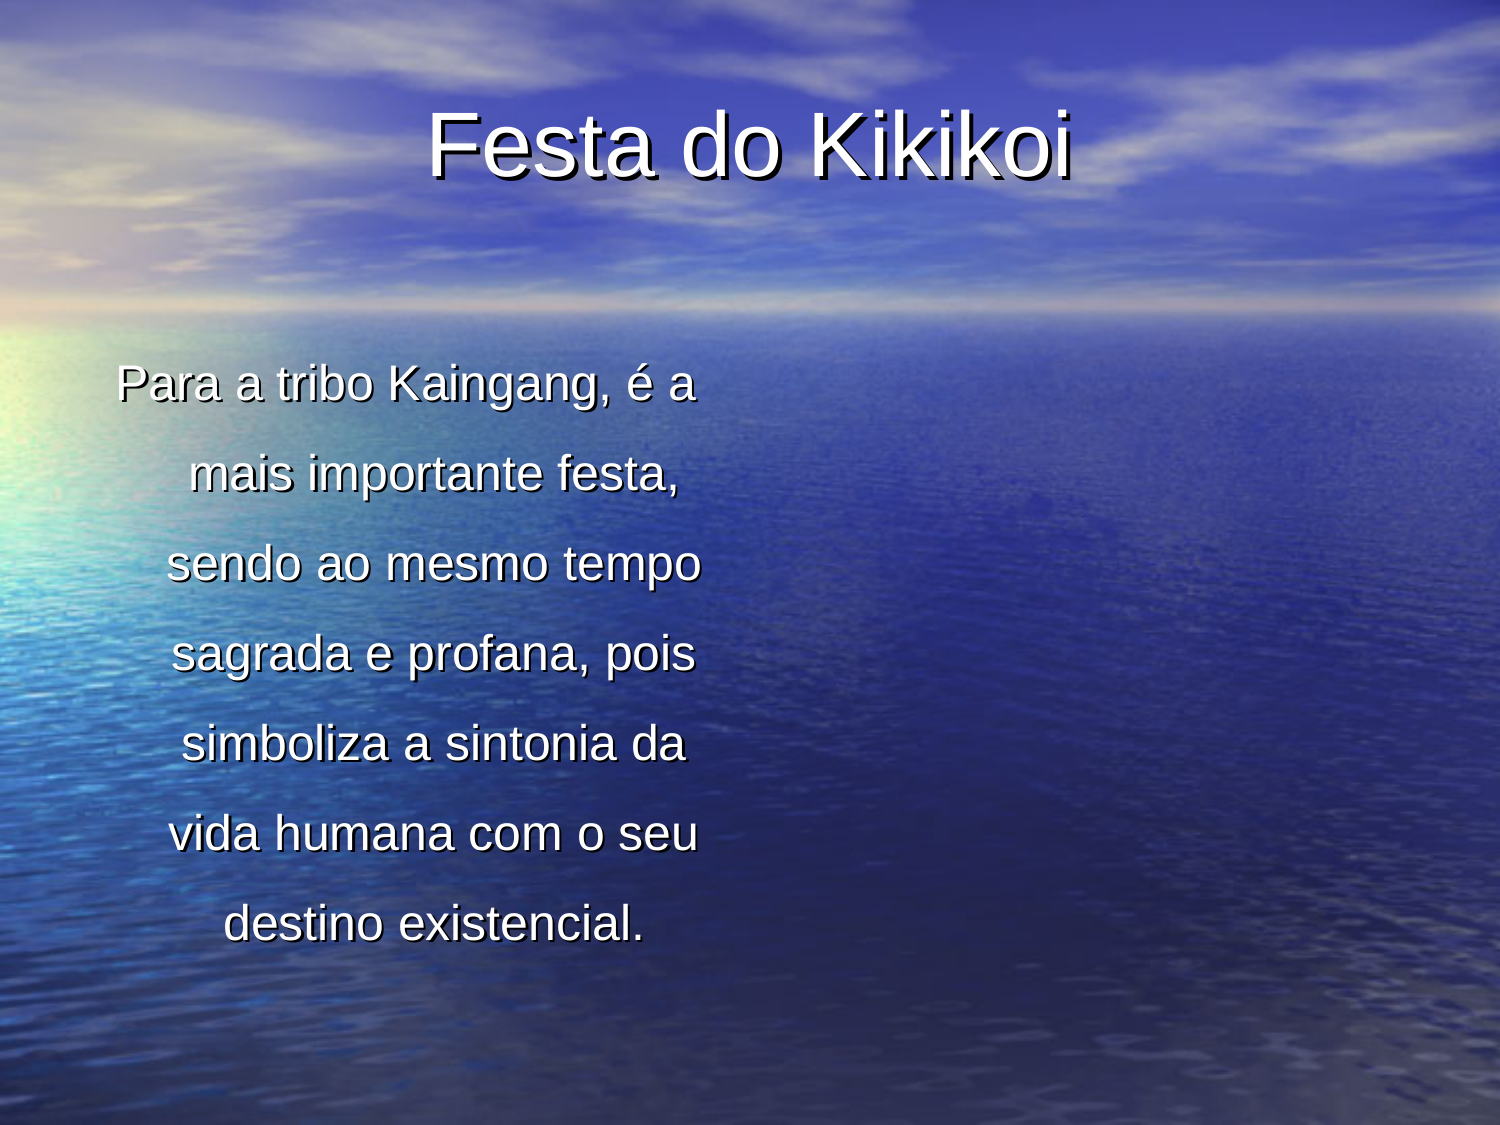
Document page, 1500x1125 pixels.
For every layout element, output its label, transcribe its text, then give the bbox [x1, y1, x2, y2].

title Festa do Kikikoi [75, 47, 1426, 232]
picture [0, 0, 1500, 1125]
list Para a tribo Kaingang, é a mais importante festa, sendo ao mesmo tempo sagrada e profana, pois simboliza a sintonia da vida humana com o seu destino existencial. [75, 312, 738, 988]
